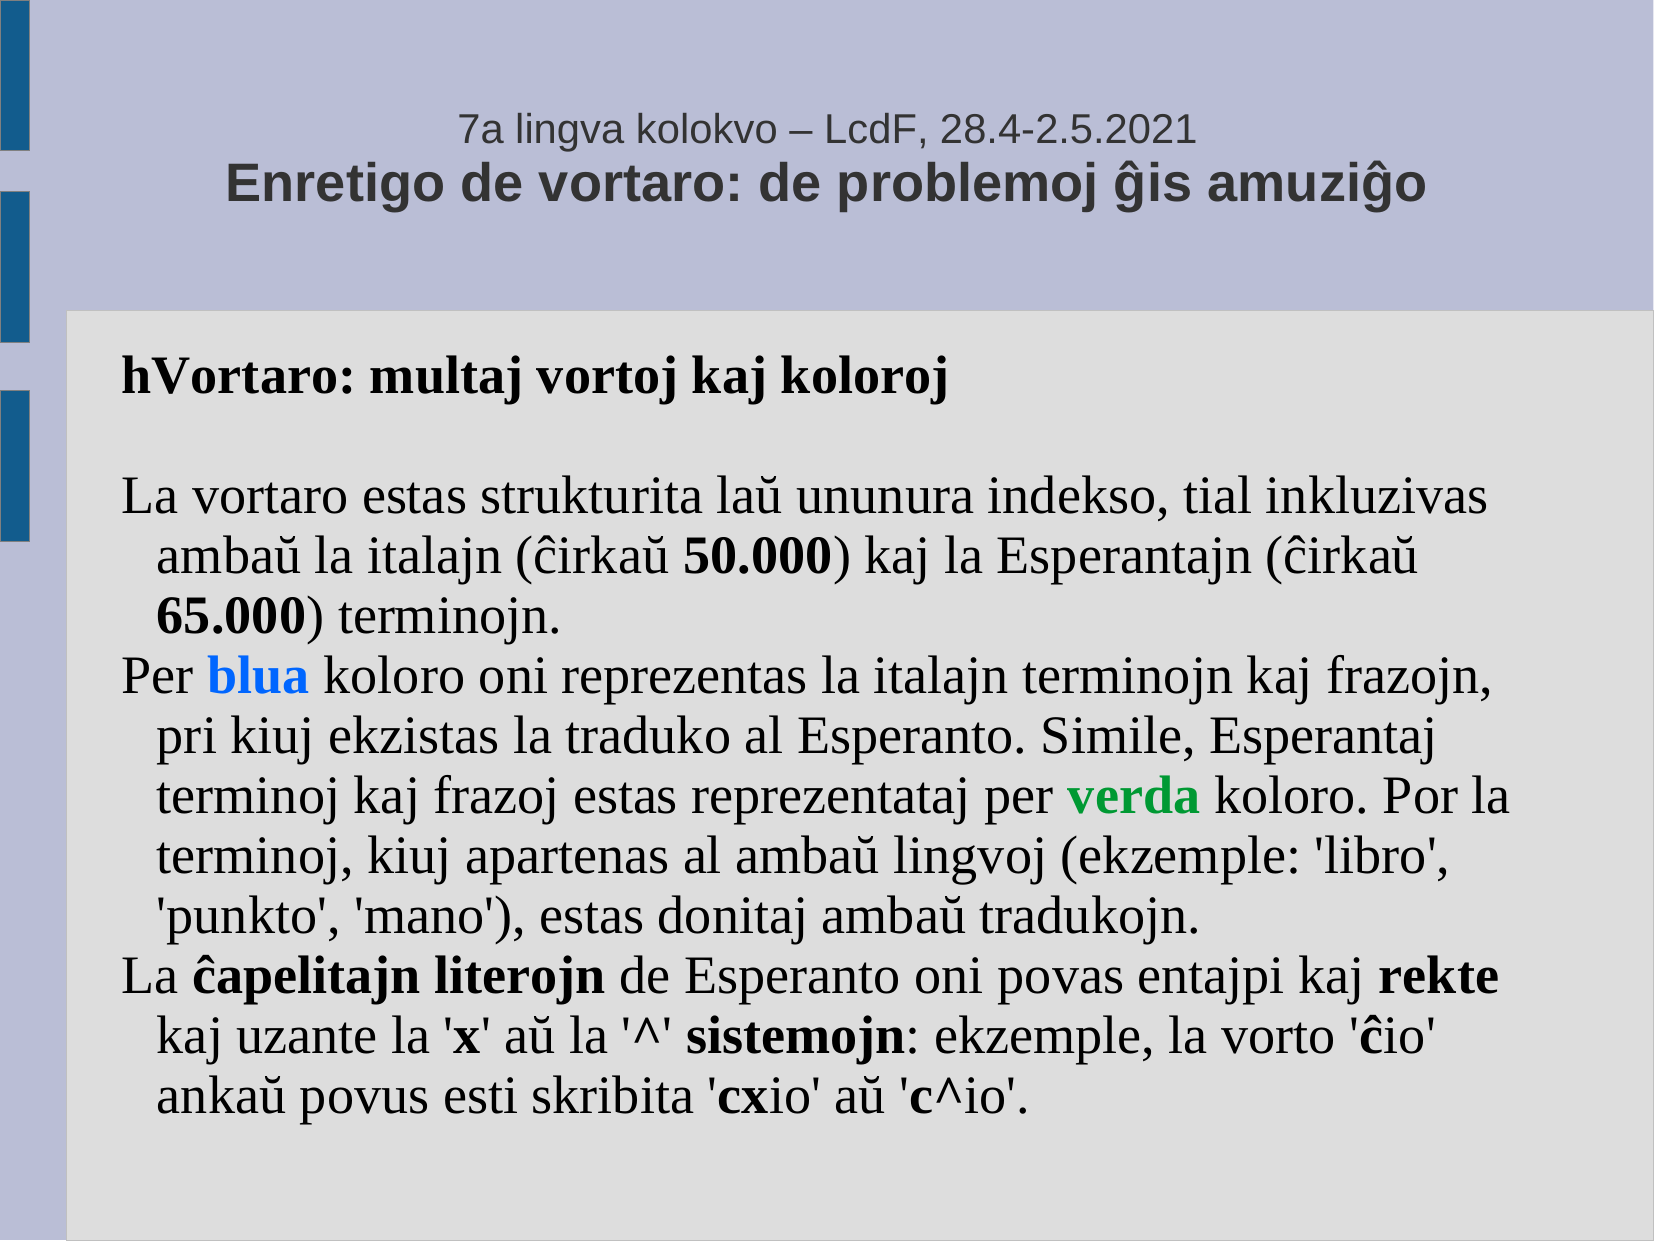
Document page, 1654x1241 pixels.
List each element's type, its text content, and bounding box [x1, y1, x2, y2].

title 7a lingva kolokvo – LcdF, 28.4-2.5.2021 Enretigo de vortaro: de problemoj ĝis amuziĝo [121, 55, 1534, 263]
subtitle hVortaro: multaj vortoj kaj koloroj La vortaro estas strukturita laŭ ununura indekso, tial inkluzivas ambaŭ la italajn (ĉirkaŭ 50.000) kaj la Esperantajn (ĉirkaŭ 65.000) terminojn. Per blua koloro oni reprezentas la italajn terminojn kaj frazojn, pri kiuj ekzistas la traduko al Esperanto. Simile, Esperantaj terminoj kaj frazoj estas reprezentataj per verda koloro. Por la terminoj, kiuj apartenas al ambaŭ lingvoj (ekzemple: 'libro', 'punkto', 'mano'), estas donitaj ambaŭ tradukojn. La ĉapelitajn literojn de Esperanto oni povas entajpi kaj rekte kaj uzante la 'x' aŭ la '^' sistemojn: ekzemple, la vorto 'ĉio' ankaŭ povus esti skribita 'cxio' aŭ 'c^io'. [121, 336, 1534, 1135]
